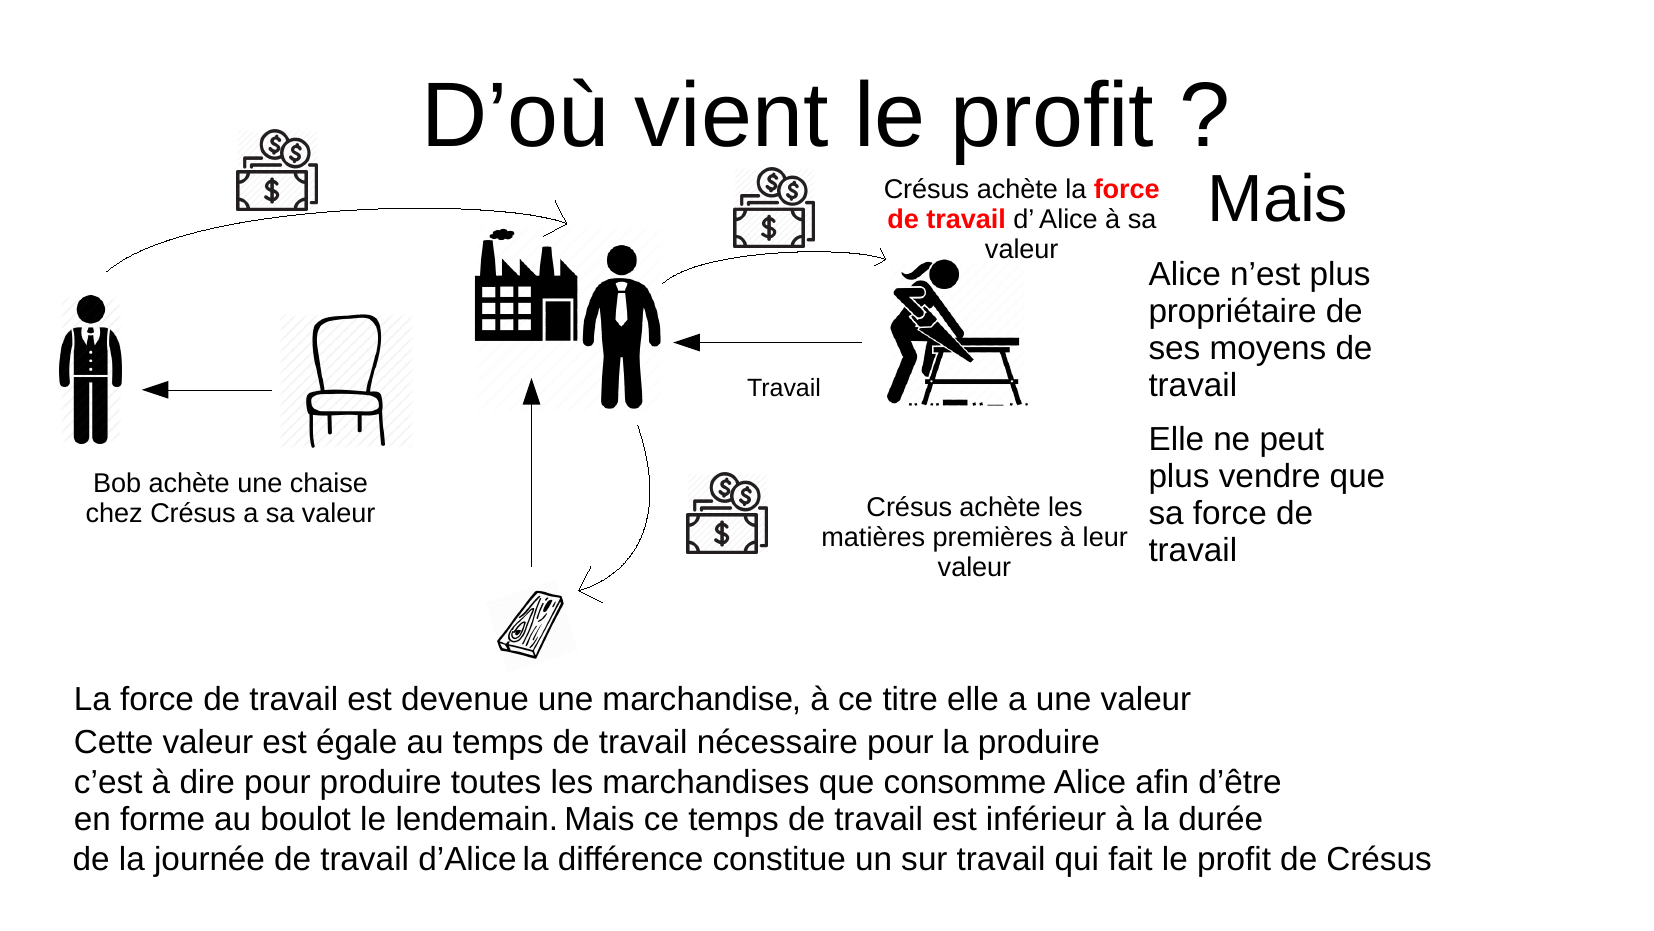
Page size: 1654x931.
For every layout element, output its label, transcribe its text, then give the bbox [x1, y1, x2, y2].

picture [236, 129, 318, 211]
text_box de la journée de travail d’Alice [57, 832, 814, 885]
picture [686, 472, 768, 554]
text_box Crésus achète la force de travail d’ Alice à sa valeur [850, 166, 1194, 273]
text_box Travail [732, 366, 839, 414]
text_box Crésus achète les matières premières à leur valeur [803, 484, 1146, 590]
text_box Cette valeur est égale au temps de travail nécessaire pour la produire [59, 715, 1288, 755]
title D’où vient le profit ? [82, 37, 1571, 193]
text_box La force de travail est devenue une marchandise [59, 673, 816, 726]
text_box Alice n’est plus propriétaire de ses moyens de travail [1133, 248, 1406, 414]
text_box c’est à dire pour produire toutes les marchandises que consomme Alice afin d’être en forme au boulot le lendemain. [59, 755, 1300, 832]
text_box Mais [1192, 153, 1364, 244]
picture [484, 578, 579, 673]
picture [733, 167, 815, 249]
picture [887, 273, 1028, 406]
text_box Mais ce temps de travail est inférieur à la durée [549, 792, 1306, 845]
text_box Bob achète une chaise chez Crésus a sa valeur [59, 460, 402, 556]
text_box Elle ne peut plus vendre que sa force de travail [1133, 414, 1406, 579]
text_box , à ce titre elle a une valeur [816, 673, 1524, 726]
text_box la différence constitue un sur travail qui fait le profit de Crésus [507, 832, 1489, 898]
picture [277, 312, 414, 449]
picture [472, 223, 663, 414]
picture [59, 295, 122, 444]
